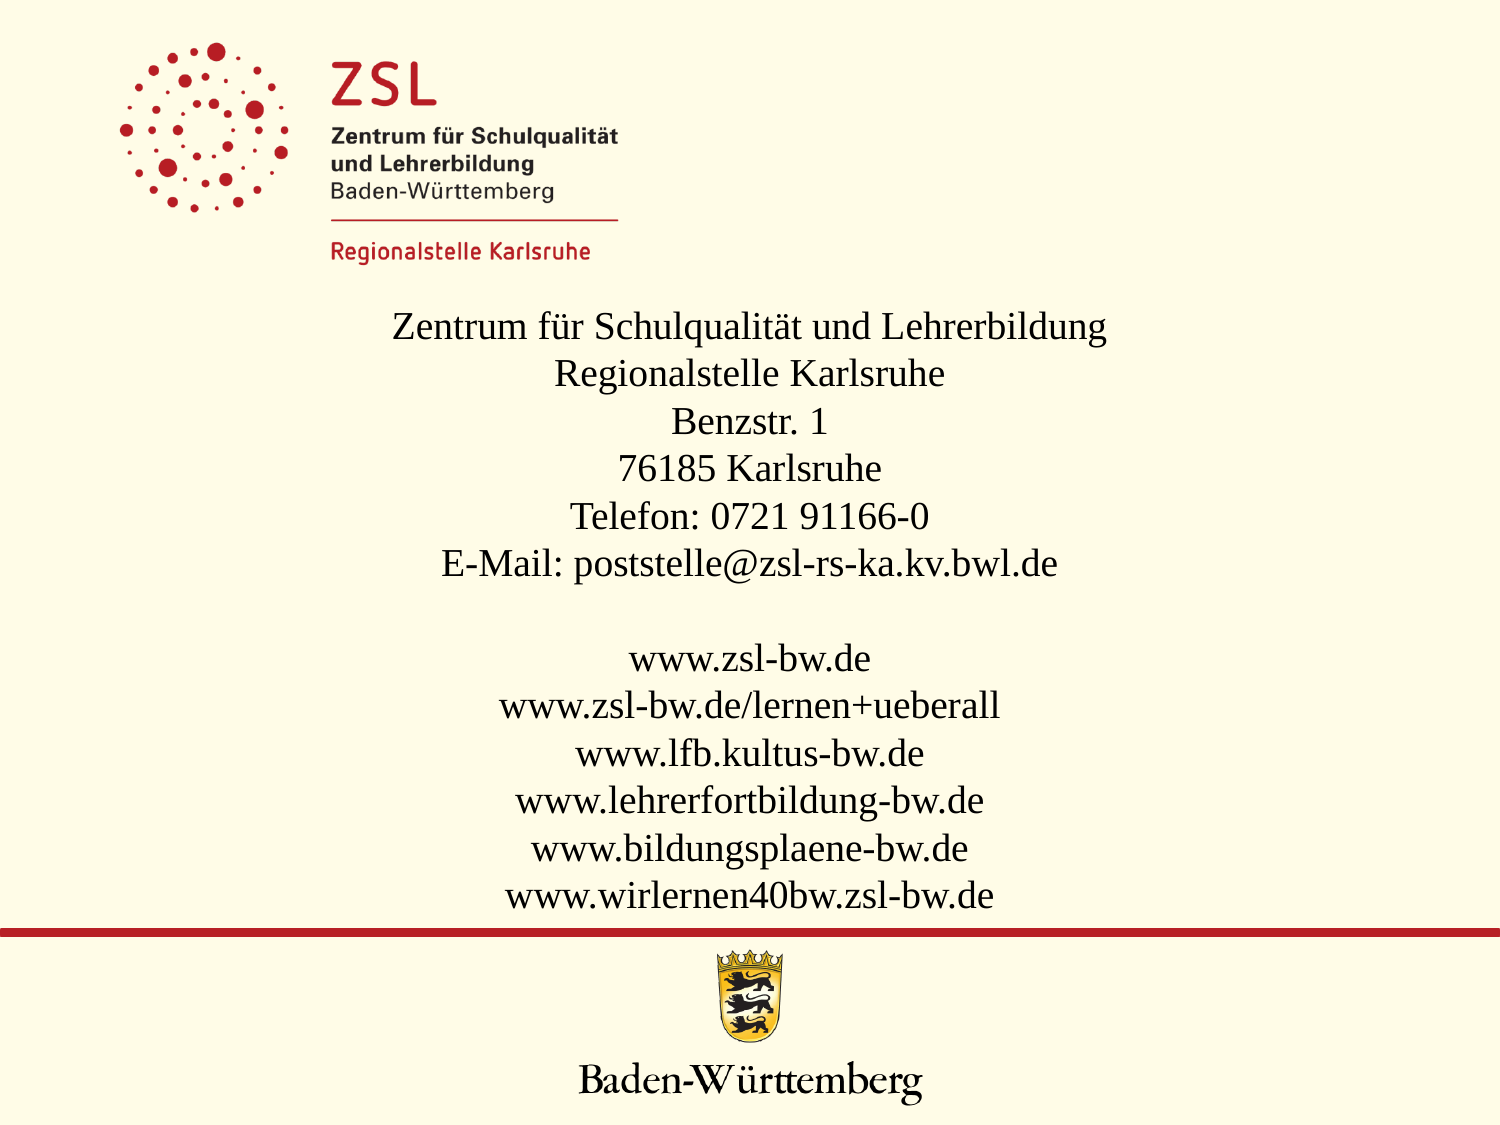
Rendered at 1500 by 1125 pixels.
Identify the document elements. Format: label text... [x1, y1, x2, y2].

picture [577, 947, 923, 1106]
picture [76, 0, 661, 303]
title Zentrum für Schulqualität und Lehrerbildung Regionalstelle Karlsruhe Benzstr. 1 76185 Karlsruhe Telefon: 0721 91166-0 E-Mail: poststelle@zsl-rs-ka.kv.bwl.de www.zsl-bw.de www.zsl-bw.de/lernen+ueberall www.lfb.kultus-bw.de www.lehrerfortbildung-bw.de www.bildungsplaene-bw.de www.wirlernen40bw.zsl-bw.de [112, 314, 1388, 917]
picture [0, 928, 1500, 937]
